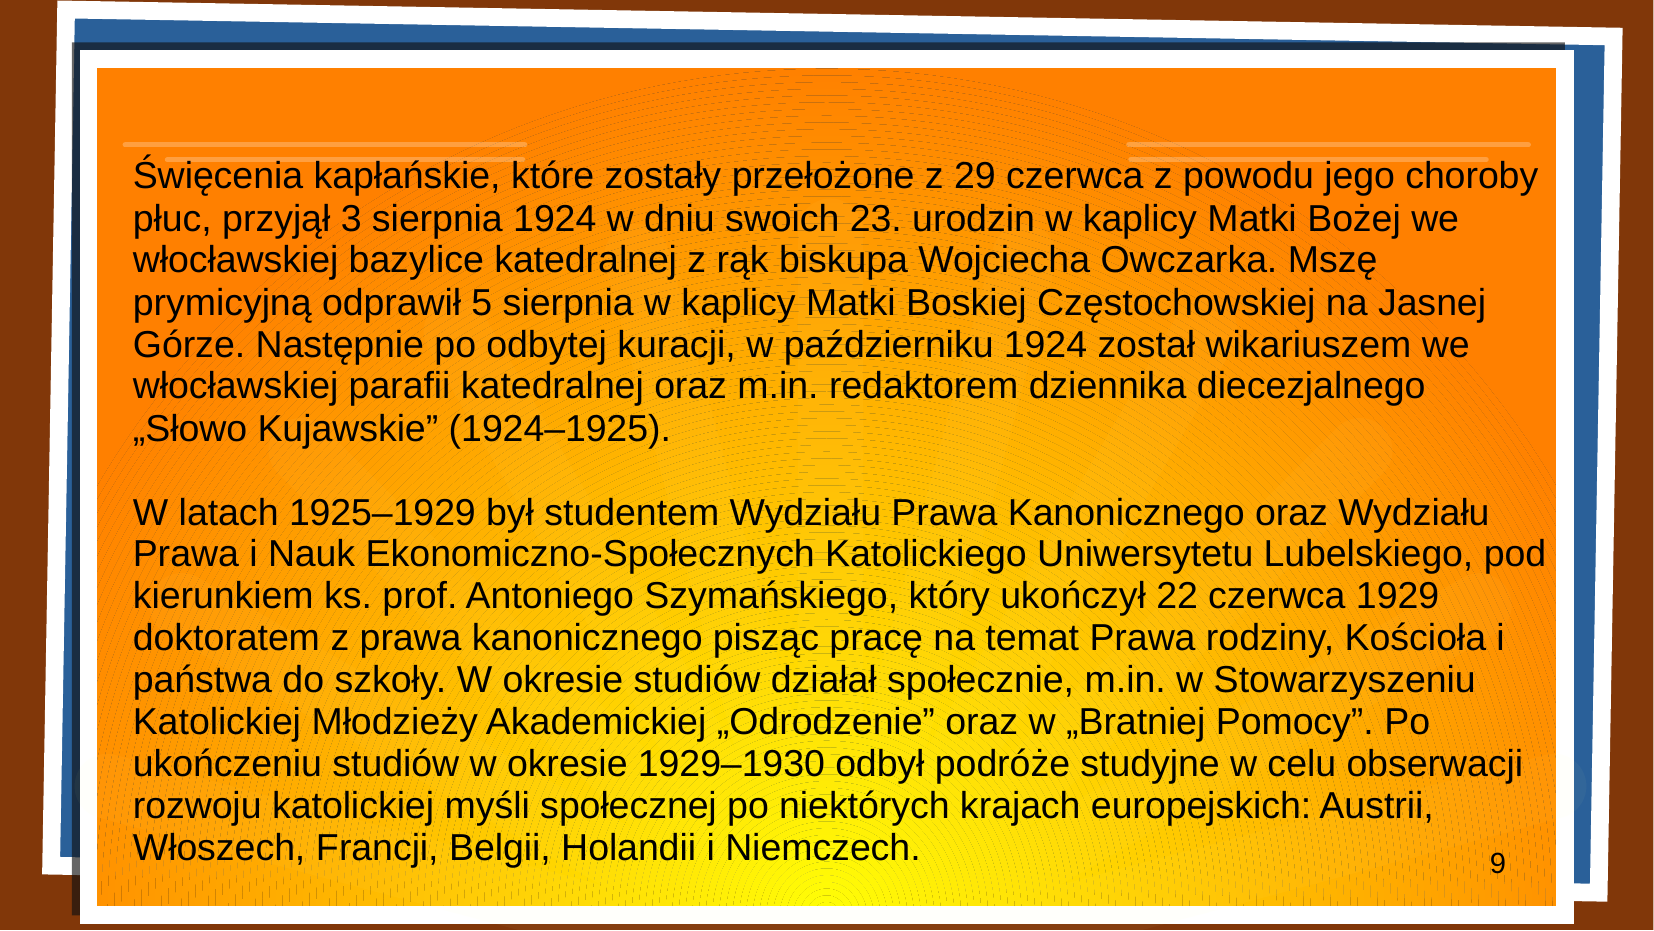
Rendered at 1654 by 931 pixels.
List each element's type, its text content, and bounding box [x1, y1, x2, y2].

text_box Święcenia kapłańskie, które zostały przełożone z 29 czerwca z powodu jego choroby płuc, przyjął 3 sierpnia 1924 w dniu swoich 23. urodzin w kaplicy Matki Bożej we włocławskiej bazylice katedralnej z rąk biskupa Wojciecha Owczarka. Mszę prymicyjną odprawił 5 sierpnia w kaplicy Matki Boskiej Częstochowskiej na Jasnej Górze. Następnie po odbytej kuracji, w październiku 1924 został wikariuszem we włocławskiej parafii katedralnej oraz m.in. redaktorem dziennika diecezjalnego „Słowo Kujawskie” (1924–1925). W latach 1925–1929 był studentem Wydziału Prawa Kanonicznego oraz Wydziału Prawa i Nauk Ekonomiczno-Społecznych Katolickiego Uniwersytetu Lubelskiego, pod kierunkiem ks. prof. Antoniego Szymańskiego, który ukończył 22 czerwca 1929 doktoratem z prawa kanonicznego pisząc pracę na temat Prawa rodziny, Kościoła i państwa do szkoły. W okresie studiów działał społecznie, m.in. w Stowarzyszeniu Katolickiej Młodzieży Akademickiej „Odrodzenie” oraz w „Bratniej Pomocy”. Po ukończeniu studiów w okresie 1929–1930 odbył podróże studyjne w celu obserwacji rozwoju katolickiej myśli społecznej po niektórych krajach europejskich: Austrii, Włoszech, Francji, Belgii, Holandii i Niemczech. [118, 147, 1565, 931]
